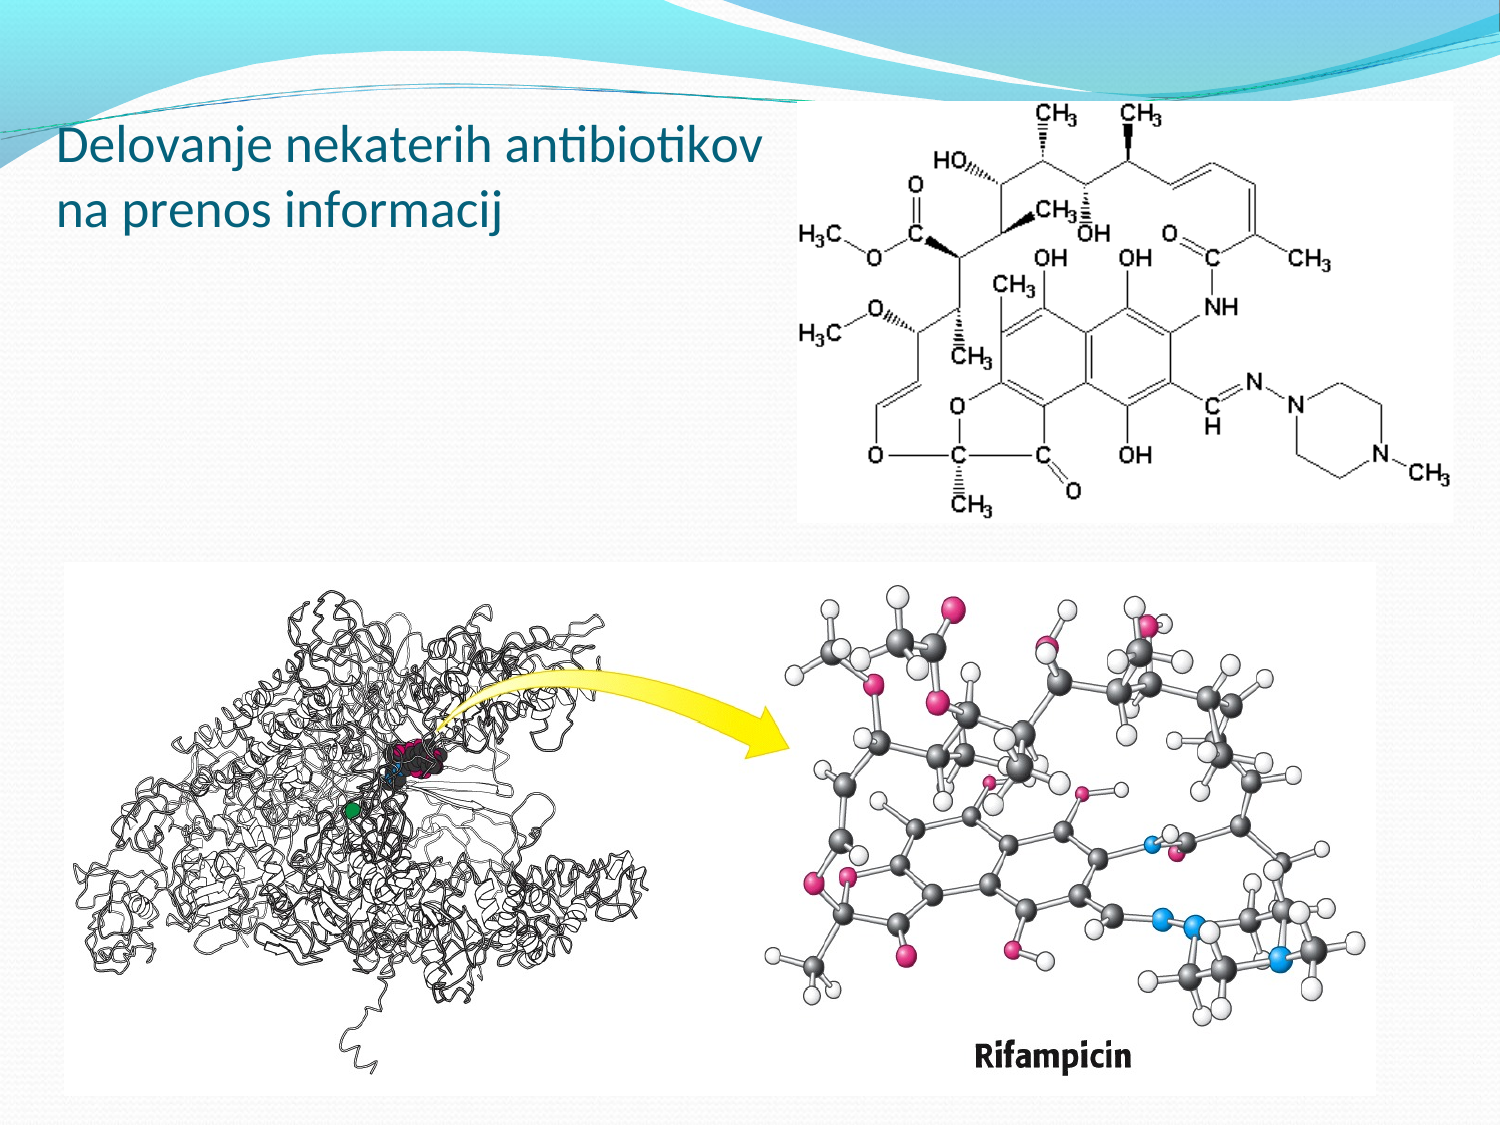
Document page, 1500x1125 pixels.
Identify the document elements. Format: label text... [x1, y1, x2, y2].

picture [0, 0, 1500, 1125]
text_box Delovanje nekaterih antibiotikov na prenos informacij [41, 101, 798, 290]
